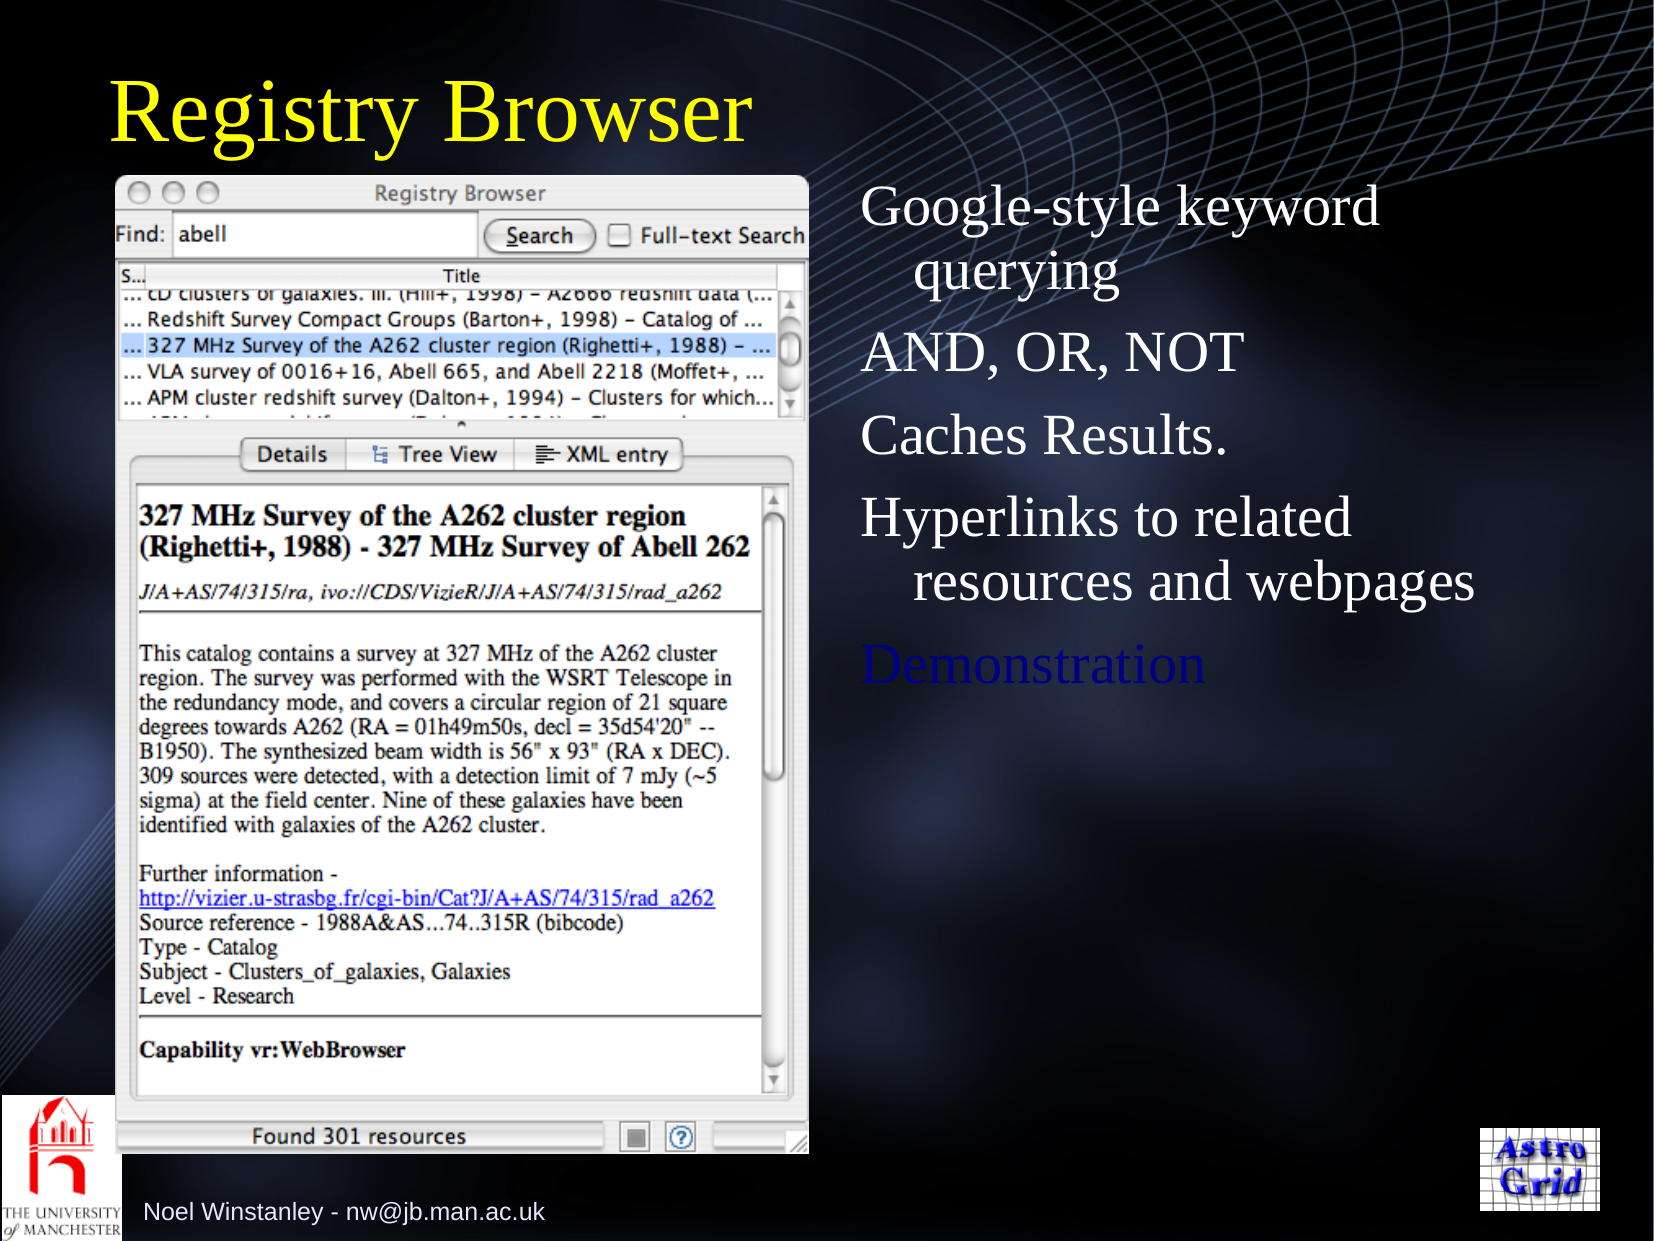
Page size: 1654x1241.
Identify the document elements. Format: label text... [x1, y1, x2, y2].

picture [0, 0, 1654, 1241]
title Registry Browser [108, 26, 1534, 196]
list Google-style keyword querying AND, OR, NOT Caches Results. Hyperlinks to related resources and webpages Demonstration [842, 172, 1536, 1157]
